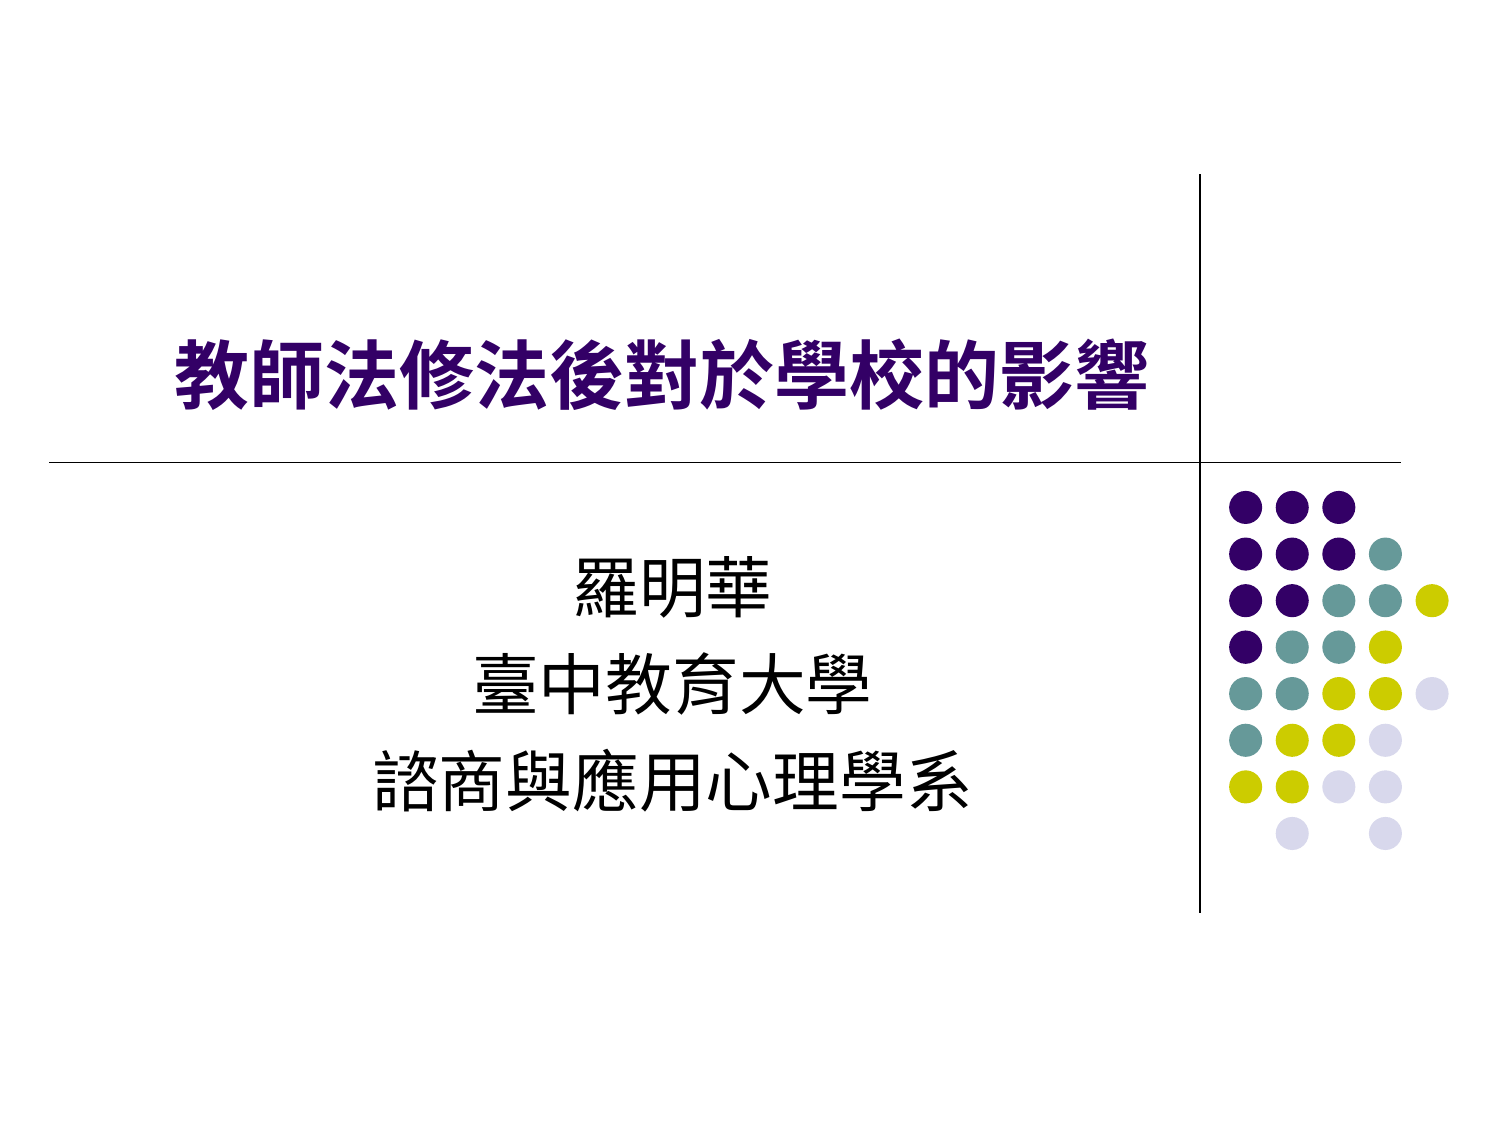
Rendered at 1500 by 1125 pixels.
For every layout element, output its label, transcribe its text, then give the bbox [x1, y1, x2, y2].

subtitle 羅明華 臺中教育大學 諮商與應用心理學系 [147, 538, 1198, 827]
title 教師法修法後對於學校的影響 [51, 76, 1165, 427]
